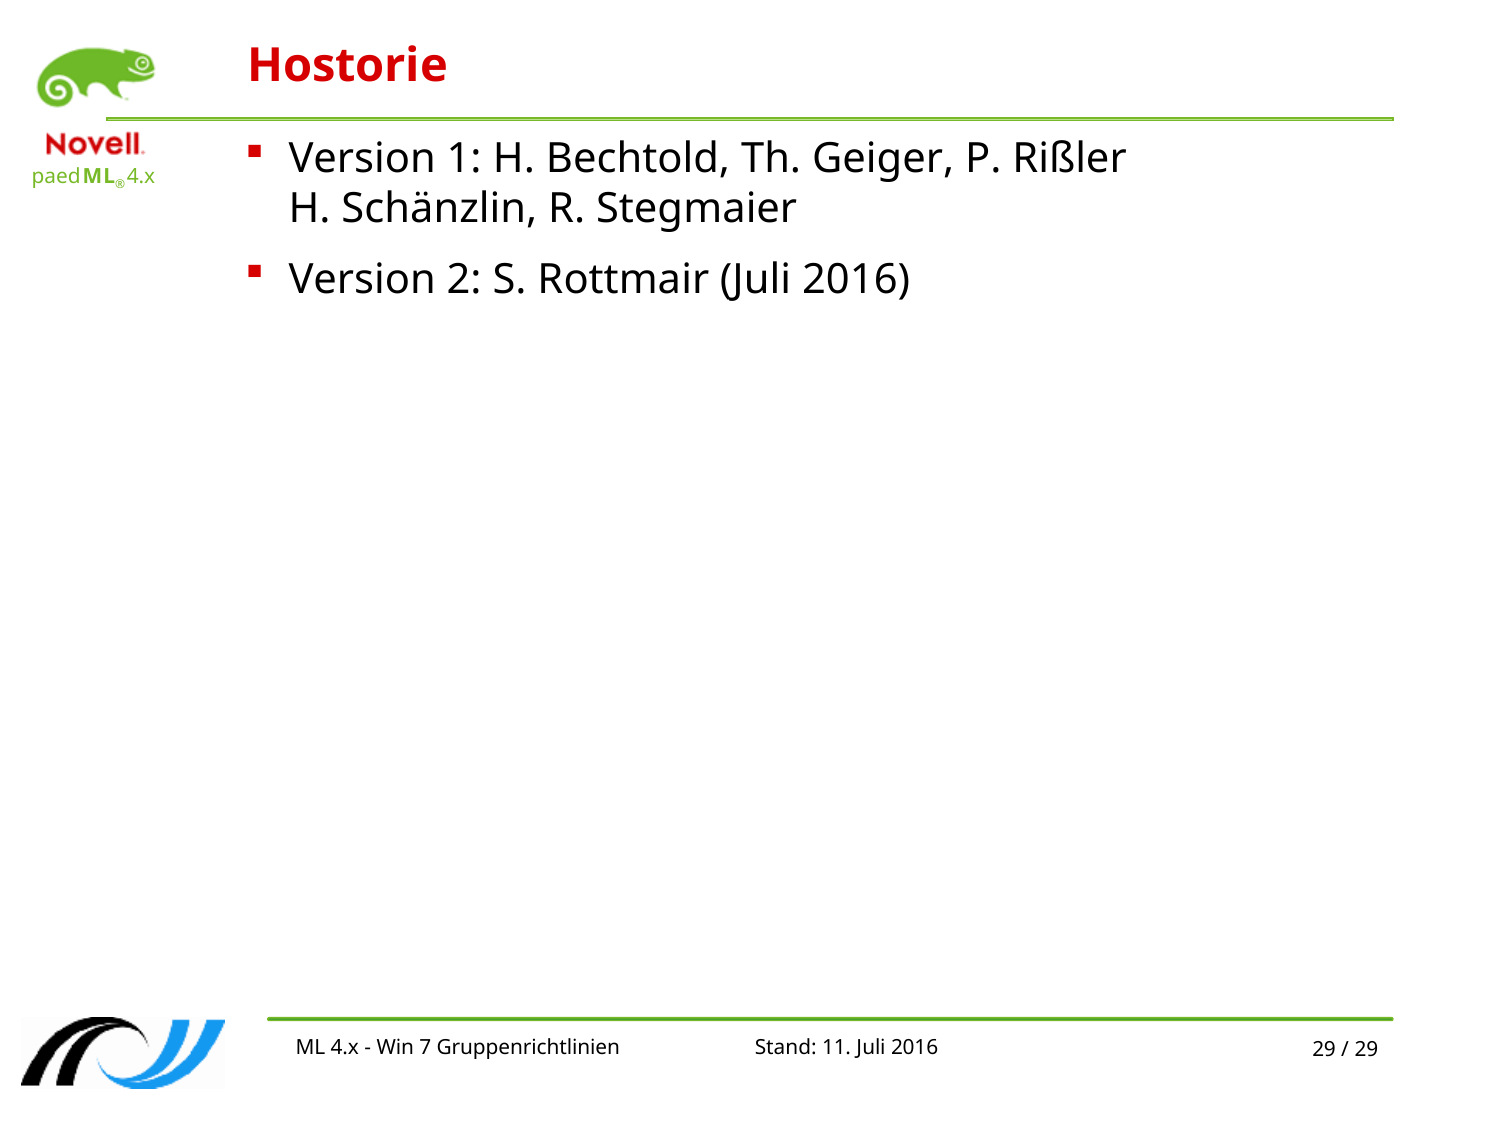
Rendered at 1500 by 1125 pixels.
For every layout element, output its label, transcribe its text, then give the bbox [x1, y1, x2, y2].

title Hostorie [232, 0, 1418, 123]
picture [21, 1017, 225, 1089]
list Version 1: H. Bechtold, Th. Geiger, P. Rißler H. Schänzlin, R. Stegmaier Version 2: S. Rottmair (Juli 2016) [230, 123, 1441, 1004]
picture [24, 32, 167, 175]
